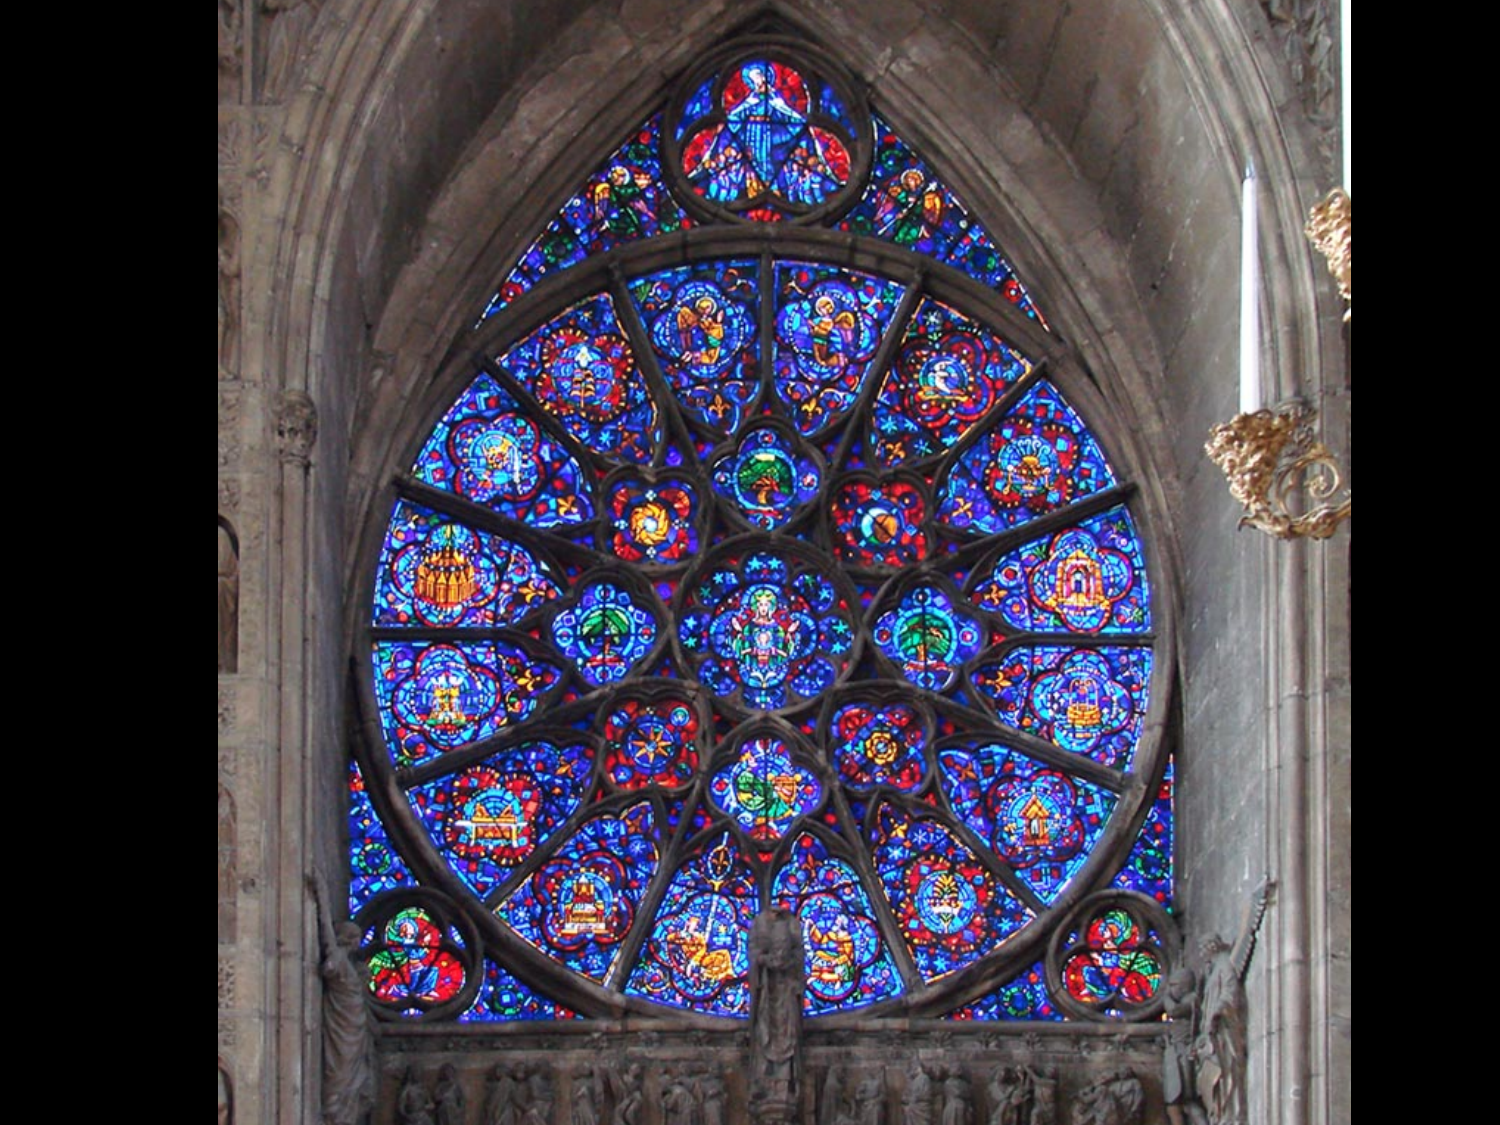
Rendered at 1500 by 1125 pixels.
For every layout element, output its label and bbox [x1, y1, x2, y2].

picture [218, 0, 1351, 1125]
